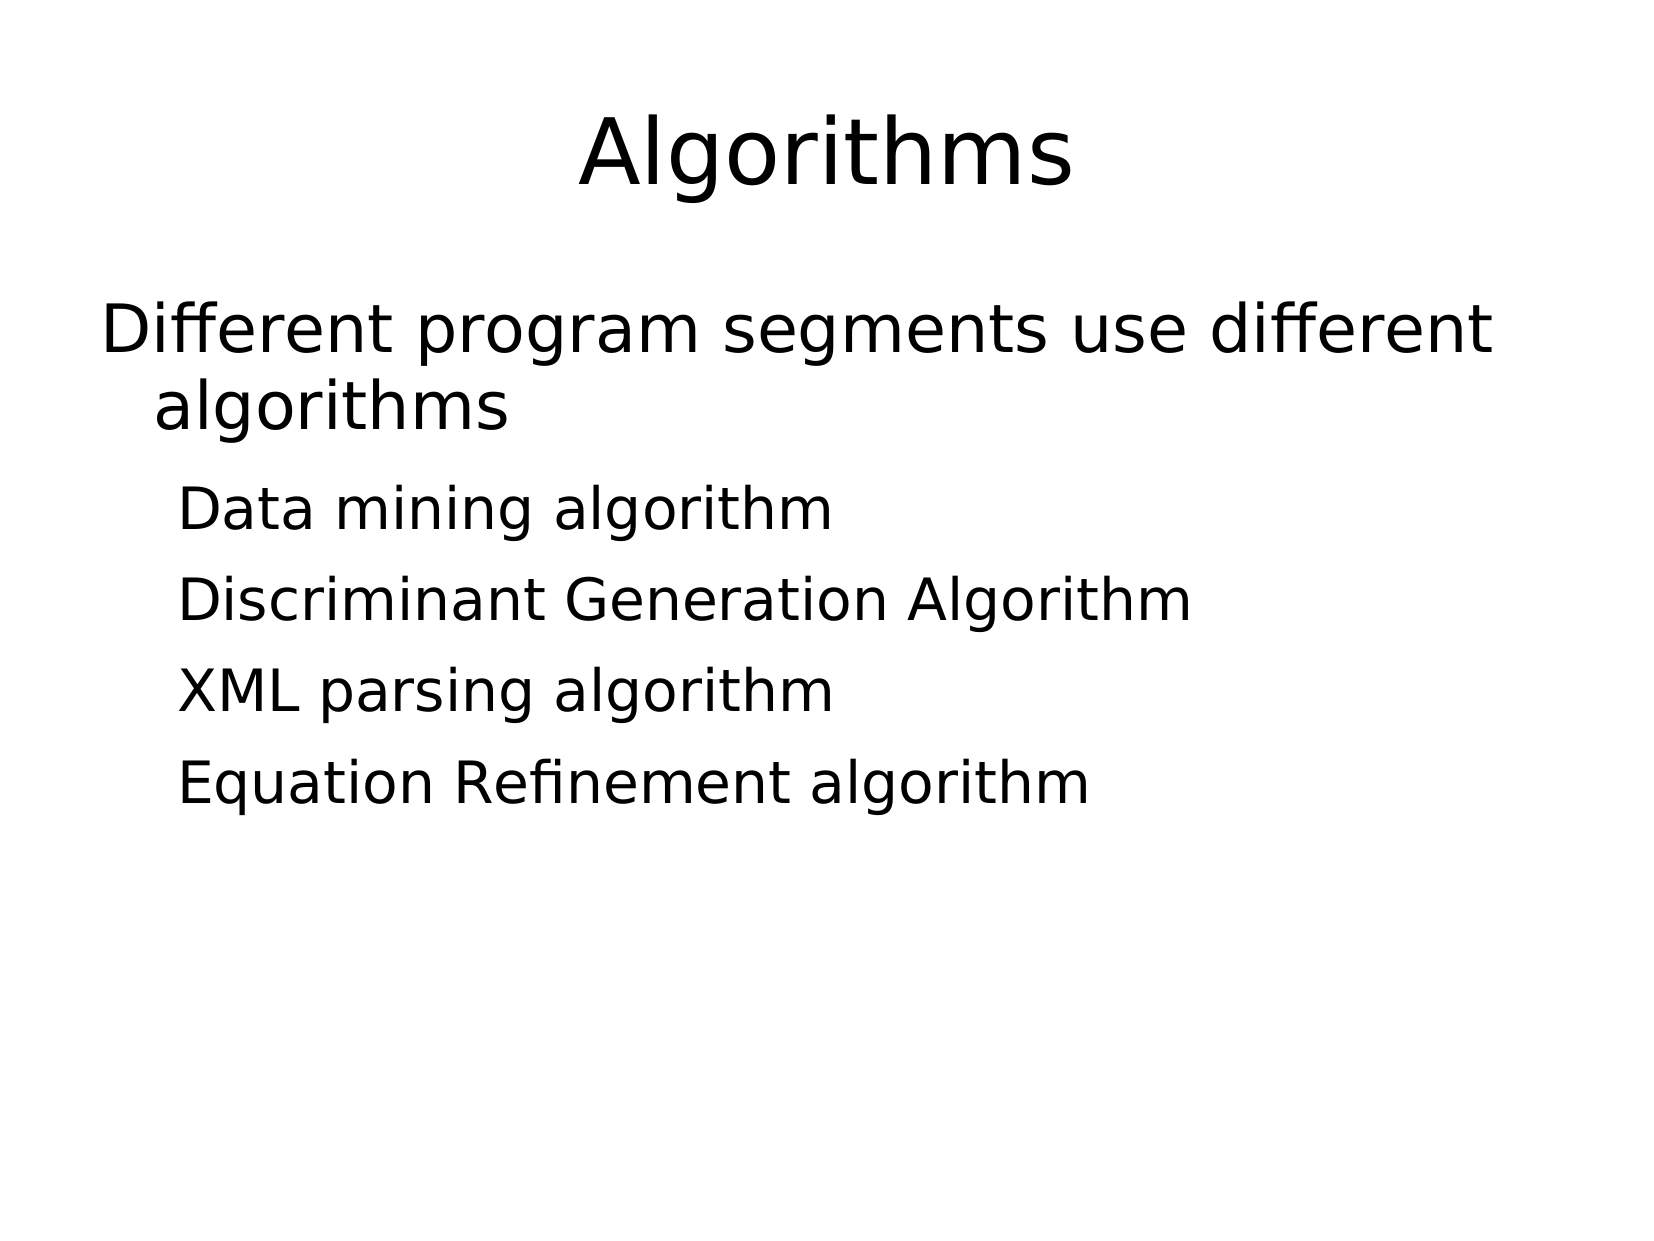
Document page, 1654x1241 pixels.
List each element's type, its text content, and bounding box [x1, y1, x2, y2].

list Different program segments use different algorithms Data mining algorithm Discriminant Generation Algorithm XML parsing algorithm Equation Refinement algorithm [82, 290, 1571, 1109]
title Algorithms [82, 49, 1571, 257]
